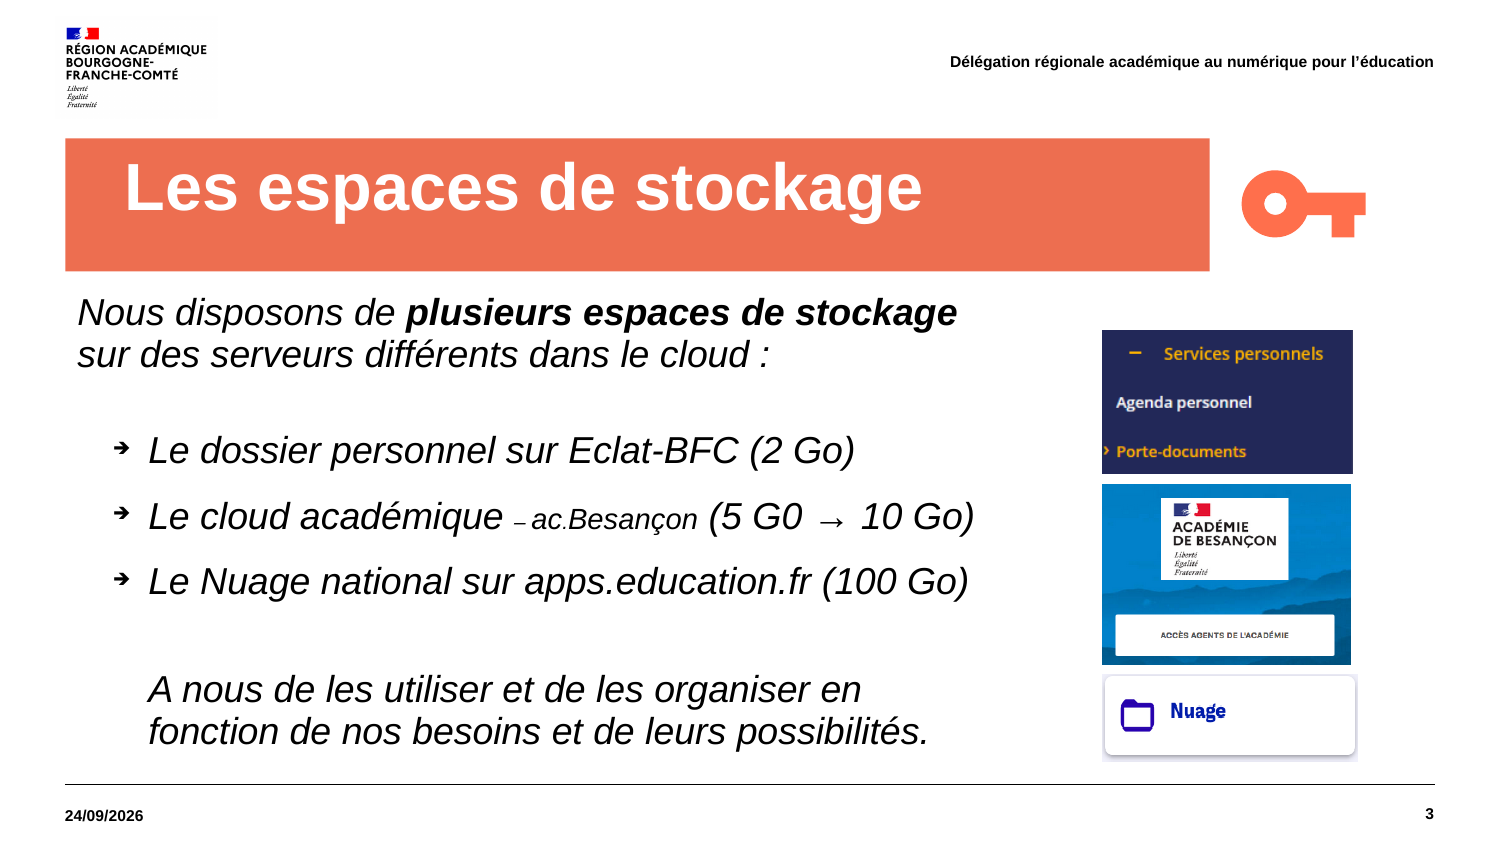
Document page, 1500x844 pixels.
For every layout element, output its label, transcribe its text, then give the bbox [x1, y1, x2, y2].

text_box [1241, 170, 1366, 238]
picture [1102, 330, 1353, 474]
text_box 31/01/2023 [64, 814, 251, 843]
text_box Nous disposons de plusieurs espaces de stockage sur des serveurs différents dans le cloud : Le dossier personnel sur Eclat-BFC (2 Go) Le cloud académique – ac.Besançon (5 G0 → 10 Go) Le Nuage national sur apps.education.fr (100 Go) A nous de les utiliser et de les organiser en fonction de nos besoins et de leurs possibilités. [27, 284, 1019, 814]
text_box Les espaces de stockage [65, 138, 1210, 272]
picture [55, 16, 218, 119]
text_box Délégation régionale académique au numérique pour l’éducation [470, 32, 1435, 91]
picture [1102, 674, 1358, 762]
text_box <numéro> [1213, 784, 1435, 843]
picture [1102, 484, 1351, 665]
